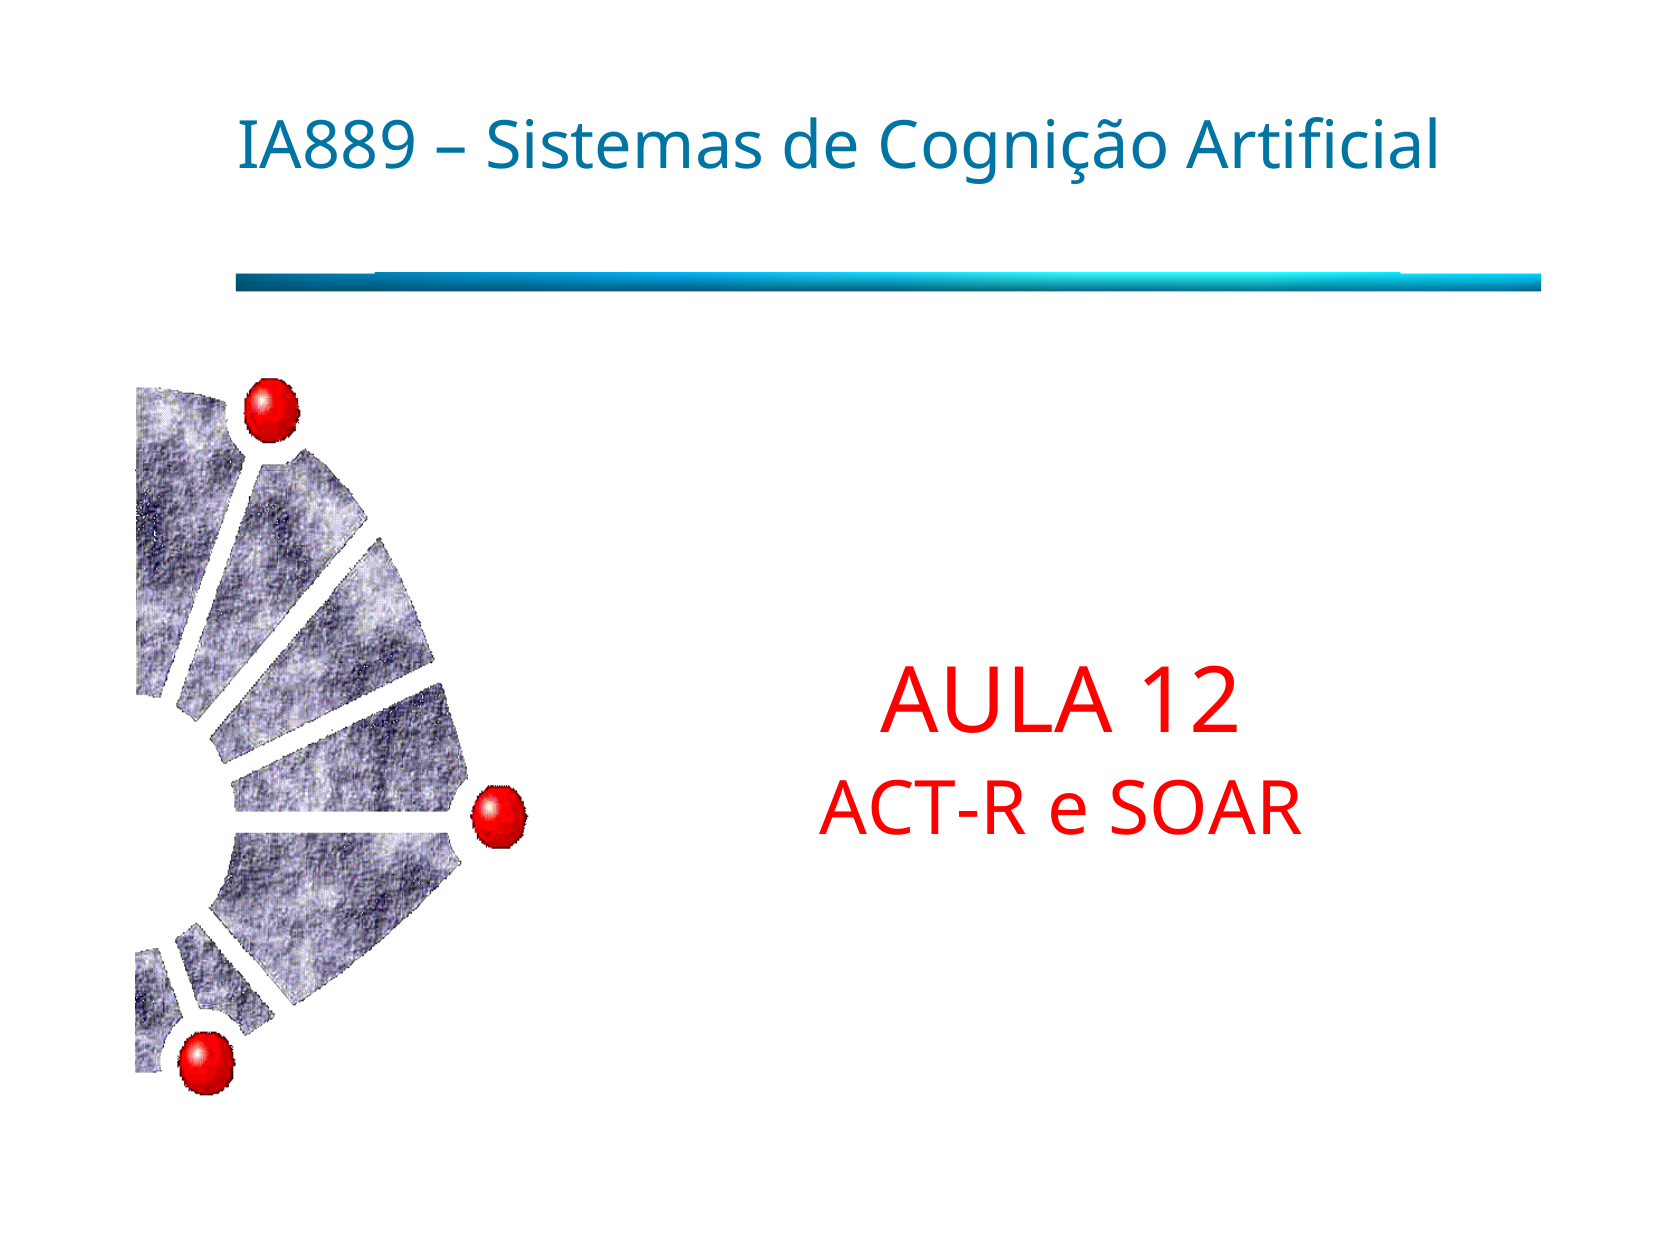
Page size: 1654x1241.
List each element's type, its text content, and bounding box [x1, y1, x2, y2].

picture [125, 272, 1654, 295]
subtitle AULA 12 ACT-R e SOAR [553, 309, 1534, 1182]
title IA889 – Sistemas de Cognição Artificial [61, 35, 1620, 250]
chart [135, 324, 562, 1112]
